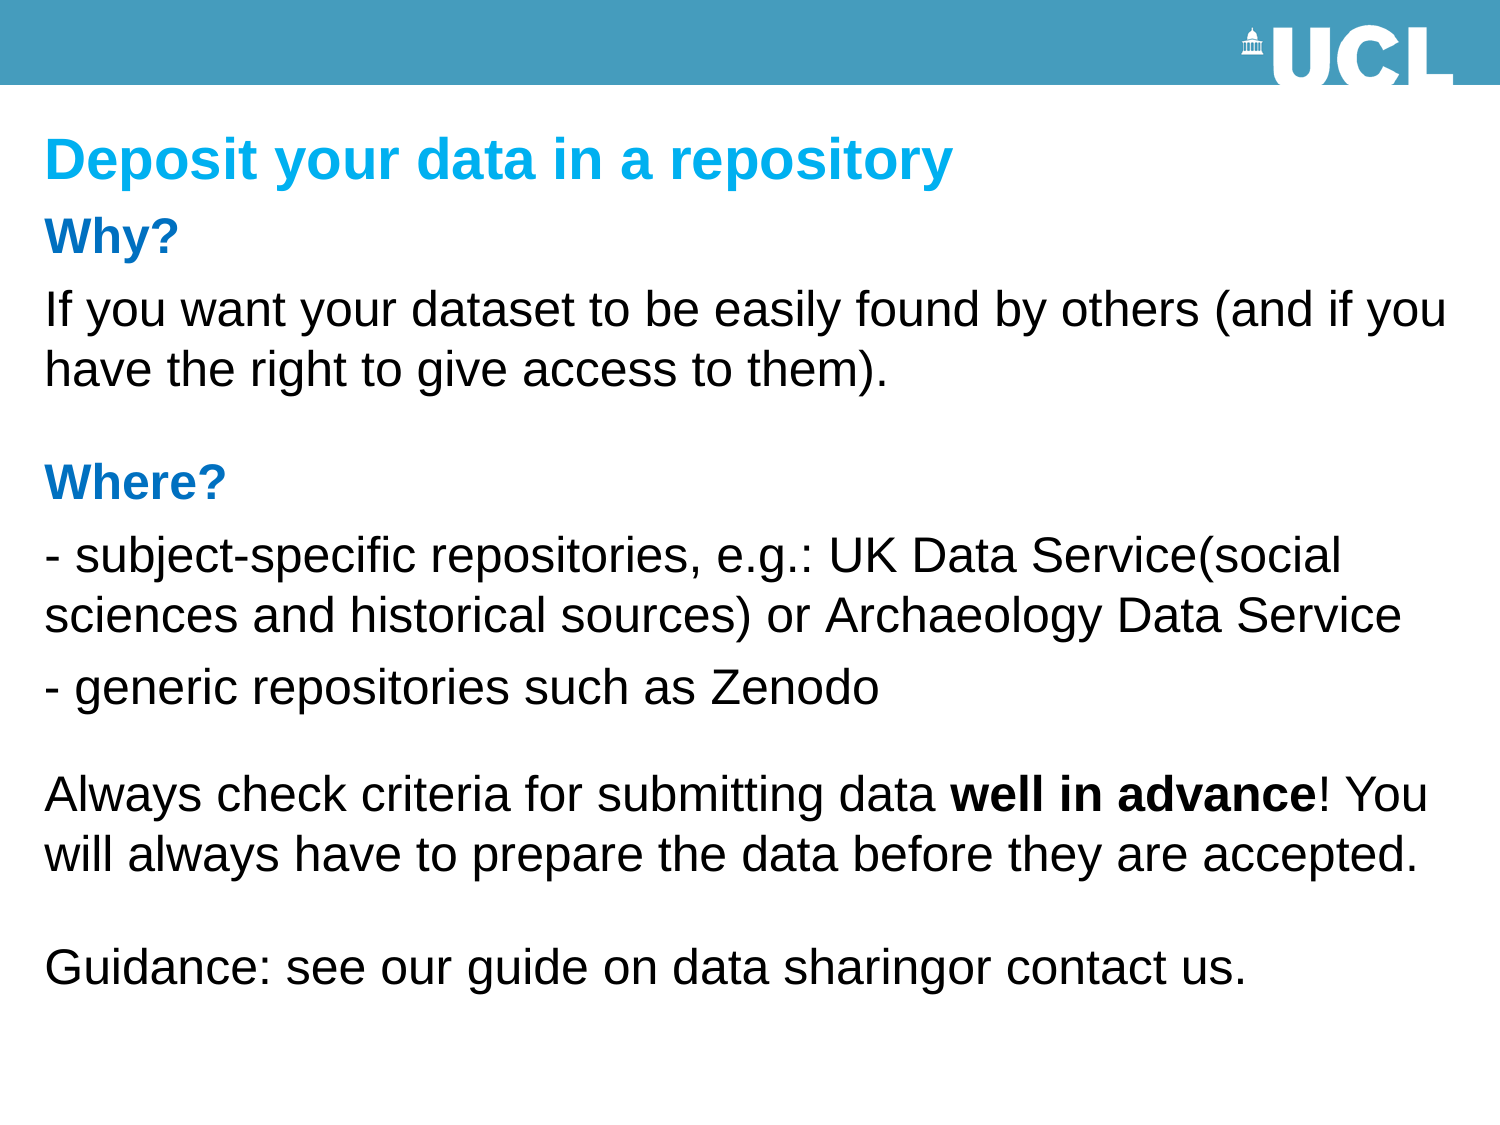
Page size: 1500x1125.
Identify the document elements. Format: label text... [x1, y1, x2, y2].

text_box Deposit your data in a repository Why? If you want your dataset to be easily found by others (and if you have the right to give access to them). Where? - subject-specific repositories, e.g.: UK Data Service (social sciences and historical sources) or Archaeology Data Service generic repositories such as Zenodo Always check criteria for submitting data well in advance! You will always have to prepare the data before they are accepted. Guidance: see our guide on data sharing or contact us. [29, 113, 1471, 1079]
